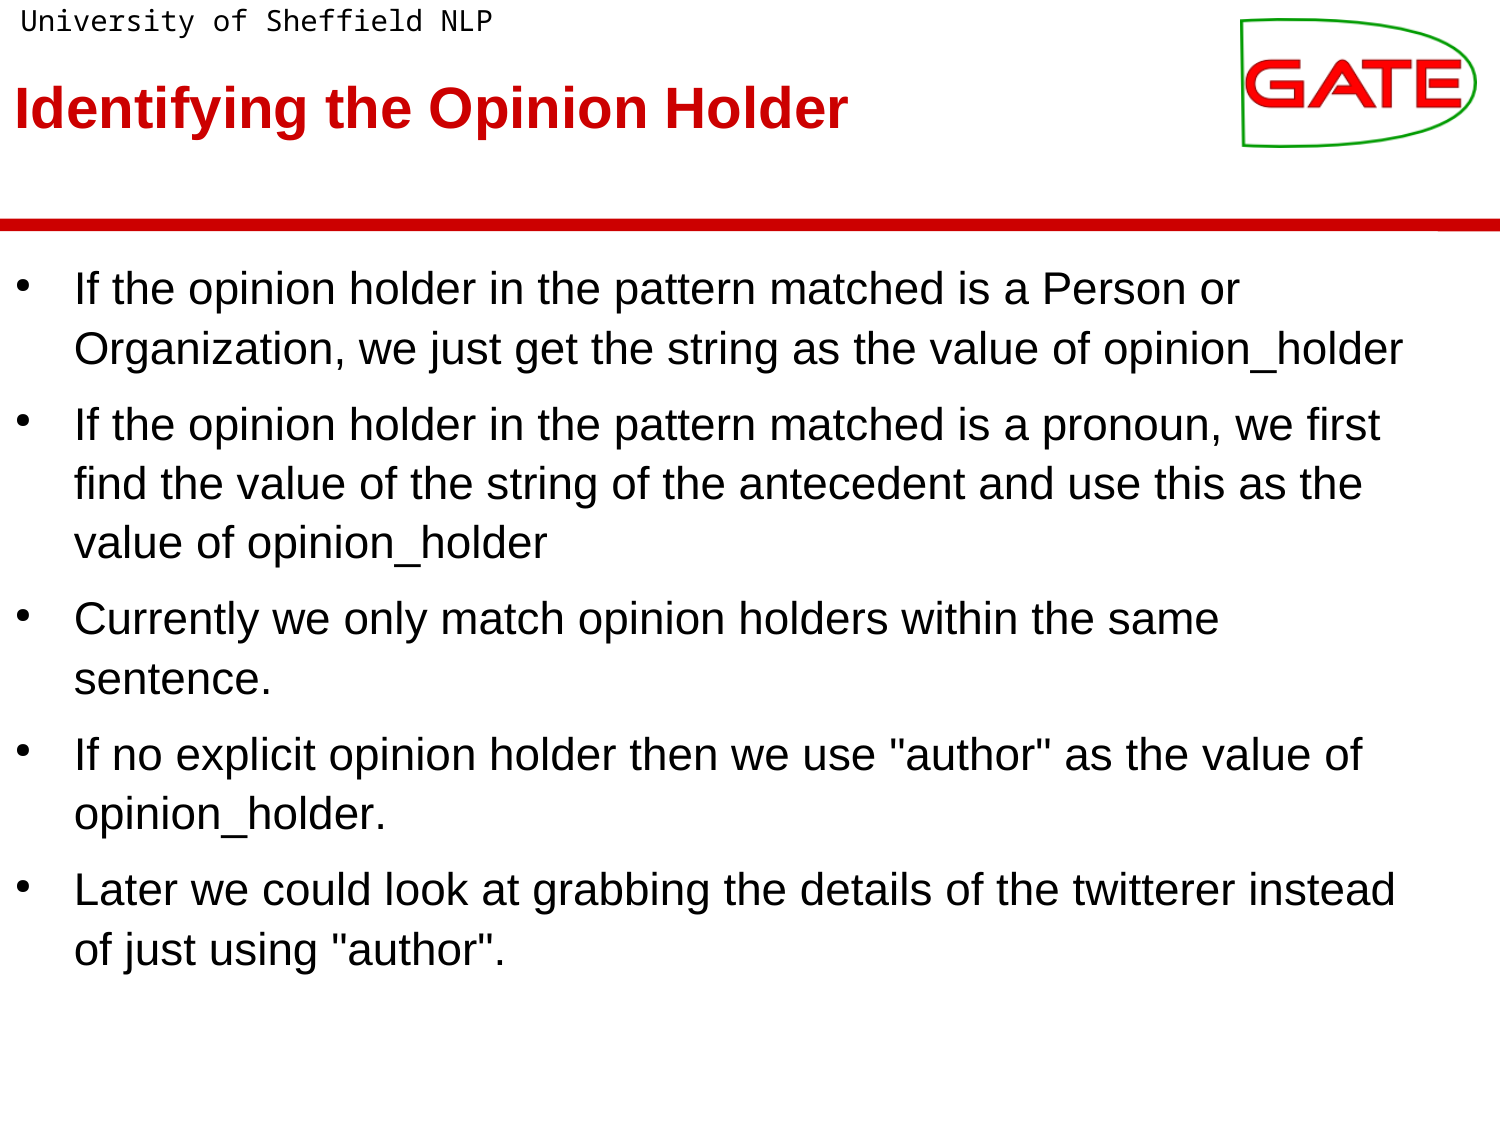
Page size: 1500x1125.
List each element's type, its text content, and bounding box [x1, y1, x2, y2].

list If the opinion holder in the pattern matched is a Person or Organization, we just get the string as the value of opinion_holder If the opinion holder in the pattern matched is a pronoun, we first find the value of the string of the antecedent and use this as the value of opinion_holder Currently we only match opinion holders within the same sentence. If no explicit opinion holder then we use "author" as the value of opinion_holder. Later we could look at grabbing the details of the twitterer instead of just using "author". [0, 246, 1447, 1006]
picture [1240, 18, 1477, 148]
title Identifying the Opinion Holder [0, 11, 1239, 205]
